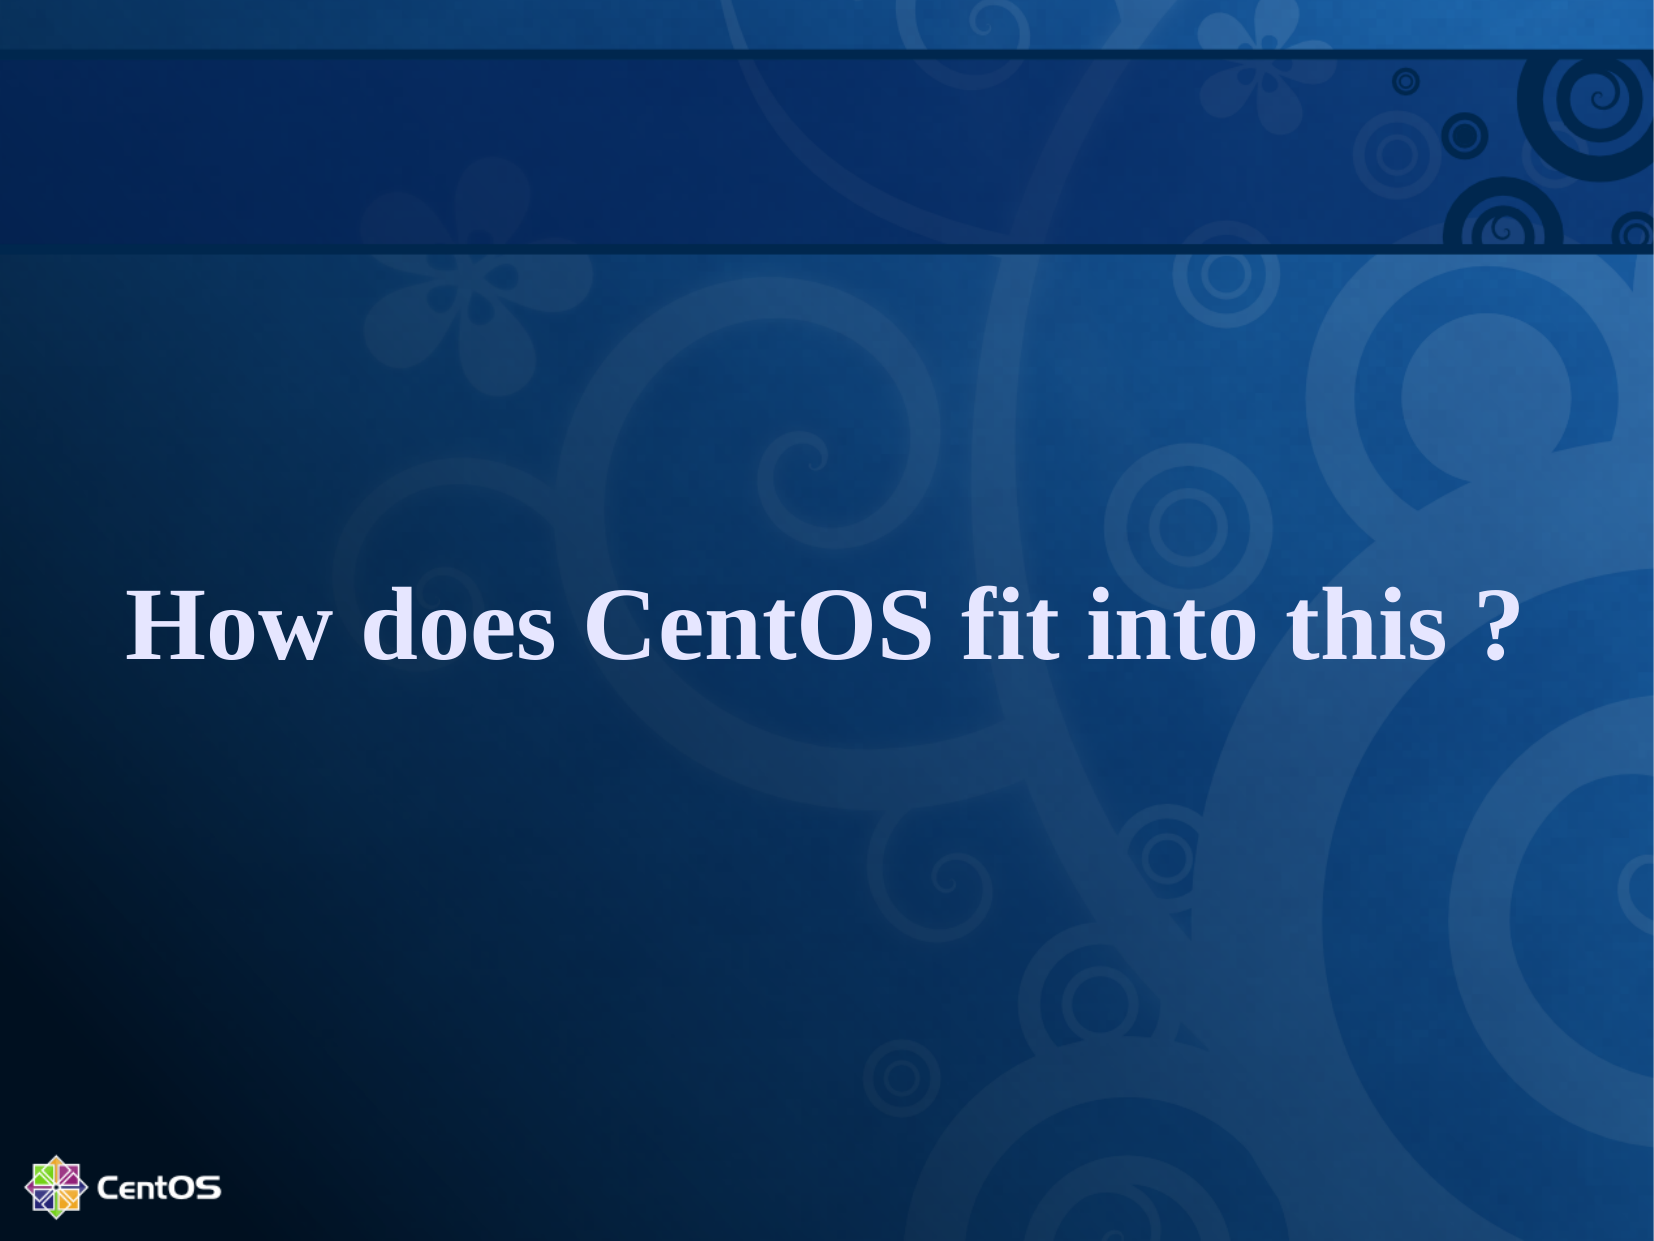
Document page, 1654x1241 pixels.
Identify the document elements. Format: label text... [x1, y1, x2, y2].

title How does CentOS fit into this ? [82, 49, 1571, 1200]
picture [0, 0, 1654, 1241]
